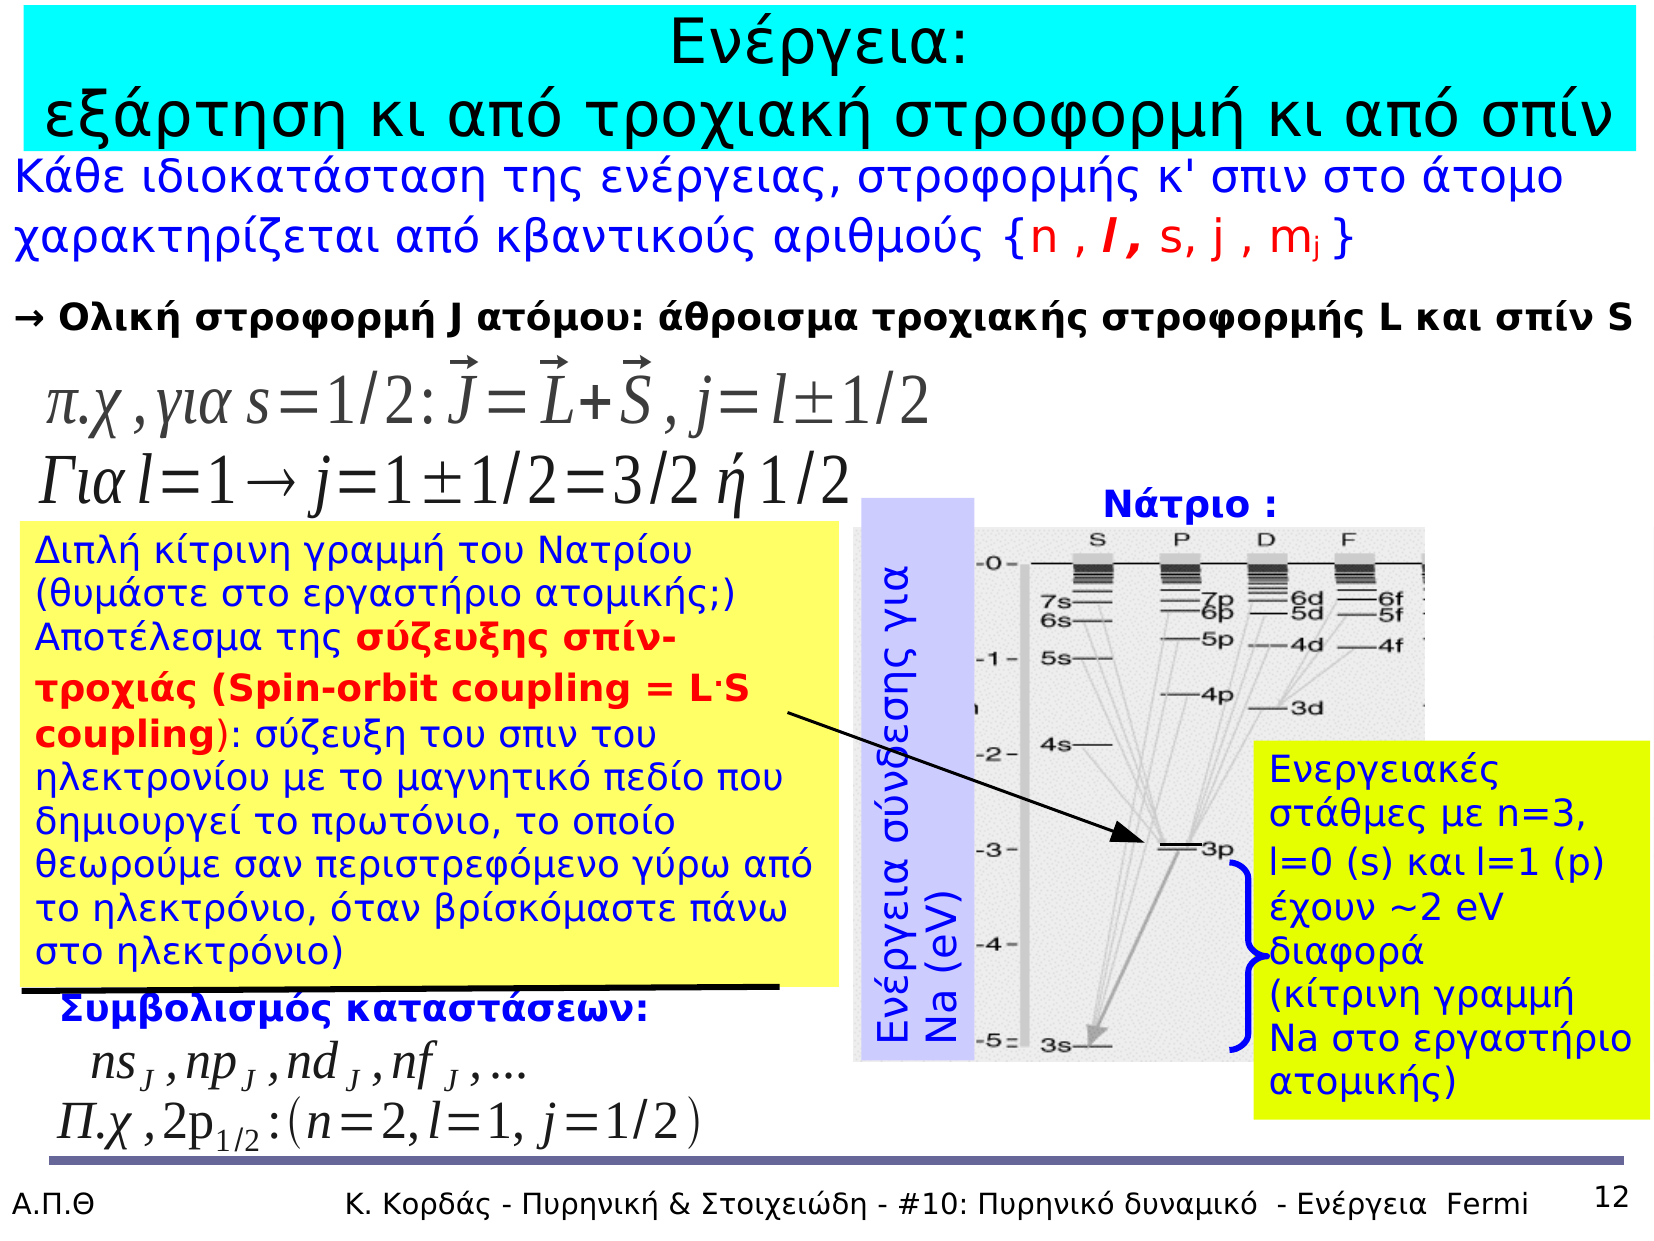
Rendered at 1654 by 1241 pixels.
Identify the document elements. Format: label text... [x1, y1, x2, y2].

picture [853, 527, 861, 737]
picture [853, 527, 1424, 1062]
title Eνέργεια: εξάρτηση κι από τροχιακή στροφορμή κι από σπίν [23, 5, 1637, 152]
text_box [1424, 524, 1654, 1088]
text_box Συμβολισμός καταστάσεων: [44, 991, 695, 1038]
text_box Ενέργεια σύνδεσης για Na (eV) [861, 742, 975, 1061]
list Κάθε ιδιοκατάσταση της ενέργειας, στροφορμής κ' σπιν στο άτομο χαρακτηρίζεται από κβαντικούς αριθμούς {n , l , s, j , mj } → Ολική στροφορμή J ατόμου: άθροισμα τροχιακής στροφορμής L και σπίν S [0, 150, 1654, 393]
chart [41, 1027, 714, 1161]
text_box Συμβολισμός καταστάσεων: [44, 979, 695, 987]
text_box Νάτριο : [1087, 475, 1351, 535]
text_box Ενεργειακές στάθμες με n=3, l=0 (s) και l=1 (p) έχουν ~2 eV διαφορά (κίτρινη γραμμή Na στο εργαστήριο ατομικής) [1253, 740, 1651, 1120]
text_box Διπλή κίτρινη γραμμή του Νατρίου (θυμάστε στο εργαστήριο ατομικής;) Αποτέλεσμα της σύζευξης σπίν-τροχιάς (Spin-orbit coupling = L.S coupling): σύζευξη του σπιν του ηλεκτρονίου με το μαγνητικό πεδίο που δημιουργεί το πρωτόνιο, το οποίο θεωρούμε σαν περιστρεφόμενο γύρω από το ηλεκτρόνιο, όταν βρίσκόμαστε πάνω στο ηλεκτρόνιο) [19, 521, 839, 987]
chart [20, 351, 954, 521]
text_box Ενέργεια σύνδεσης για Na (eV) [861, 497, 975, 778]
